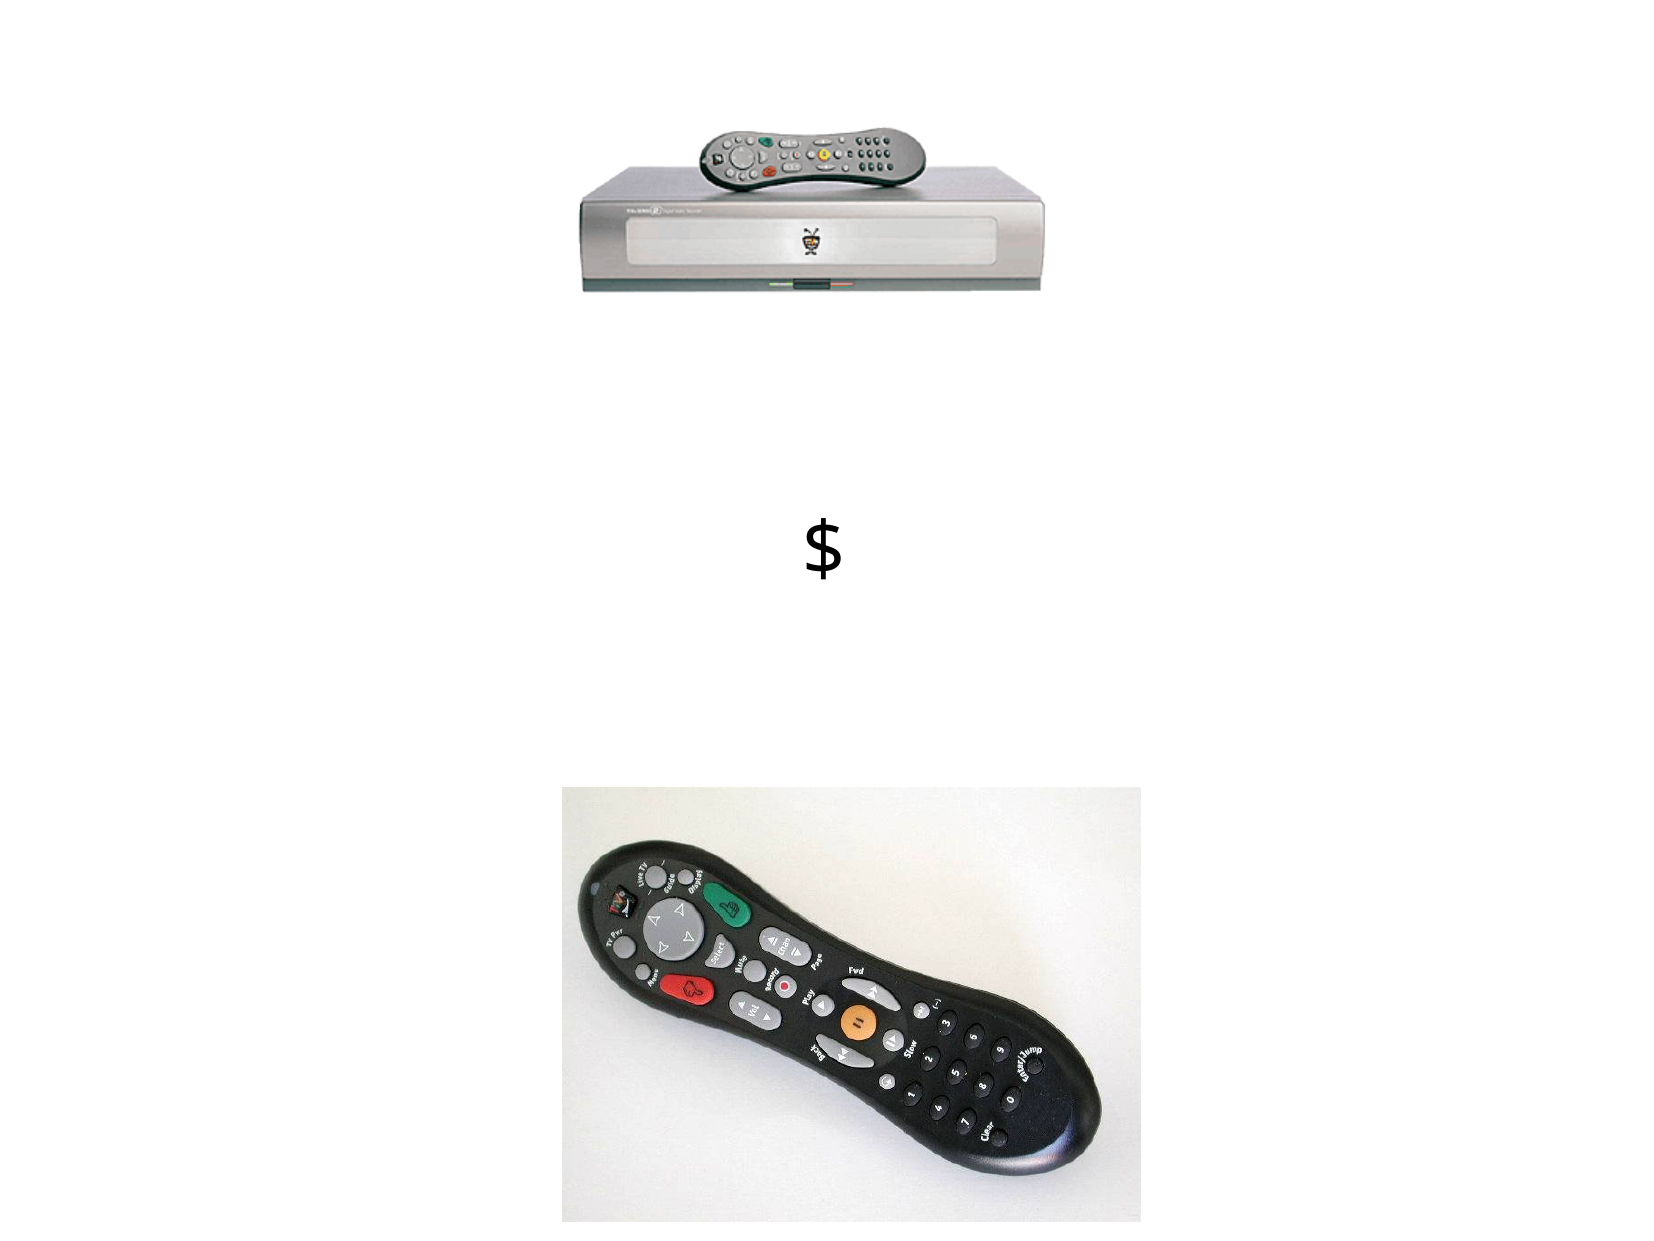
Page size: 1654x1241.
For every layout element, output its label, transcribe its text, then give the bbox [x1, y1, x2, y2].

picture [577, 34, 1047, 387]
text_box $ [787, 487, 901, 638]
picture [562, 787, 1141, 1222]
